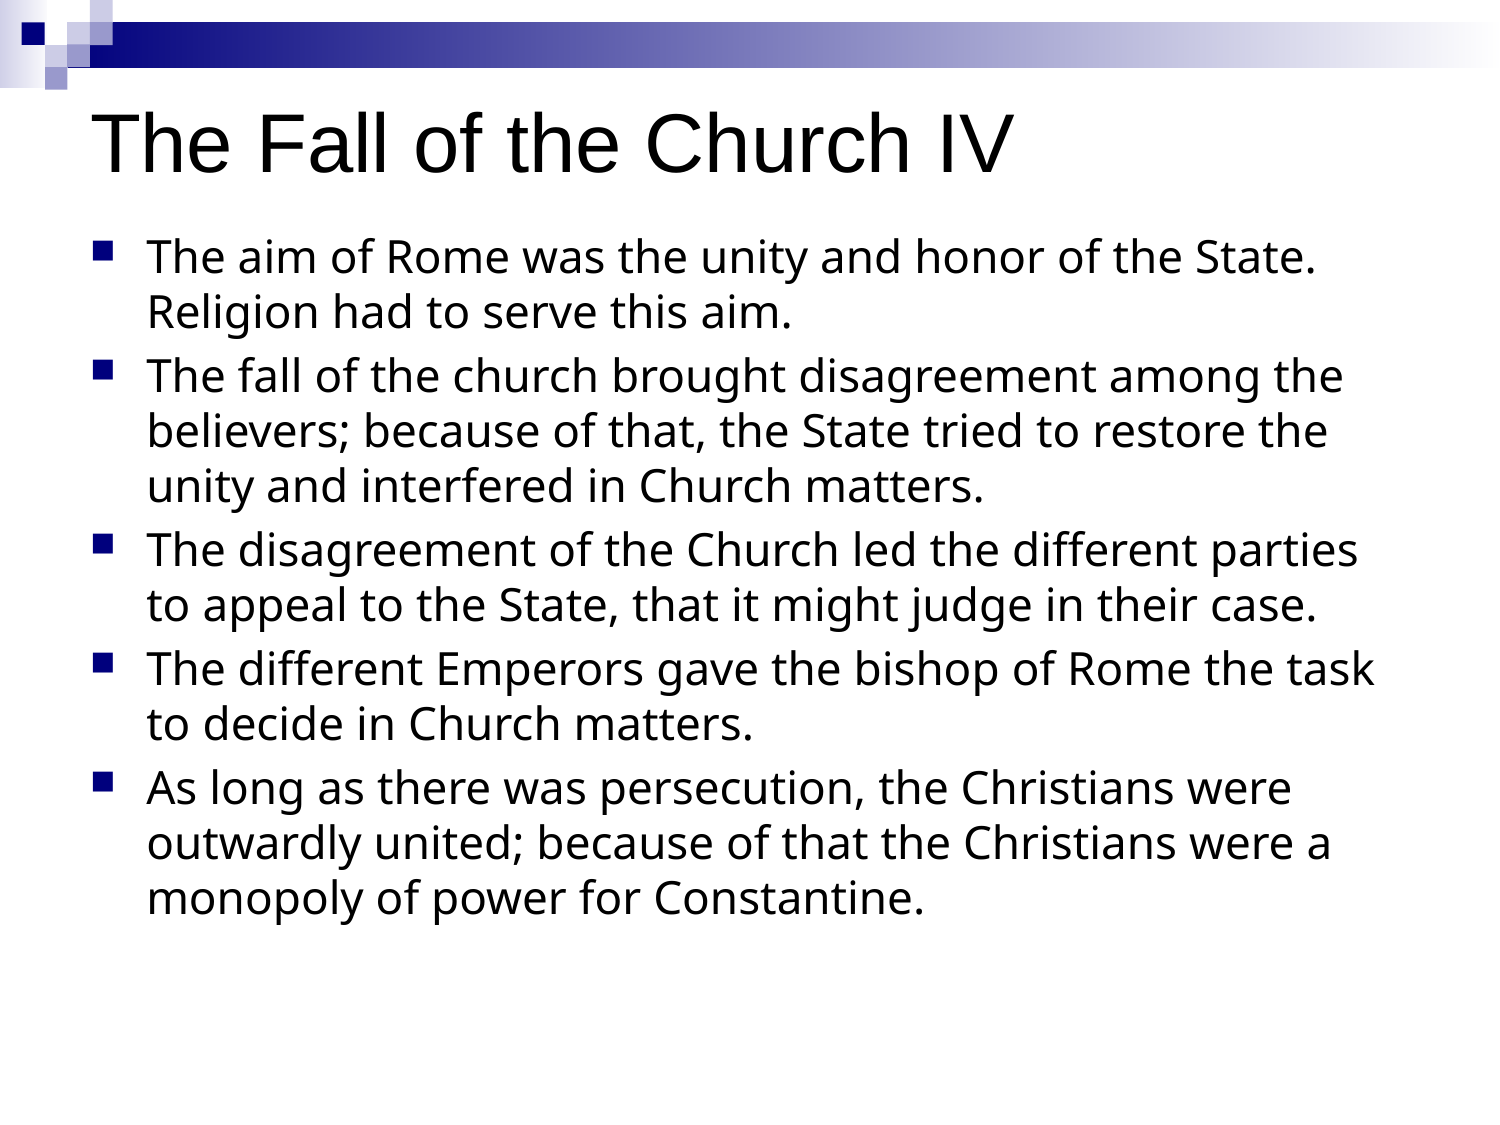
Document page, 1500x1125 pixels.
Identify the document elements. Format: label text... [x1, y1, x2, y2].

title The Fall of the Church IV [75, 54, 1425, 219]
list The aim of Rome was the unity and honor of the State. Religion had to serve this aim. The fall of the church brought disagreement among the believers; because of that, the State tried to restore the unity and interfered in Church matters. The disagreement of the Church led the different parties to appeal to the State, that it might judge in their case. The different Emperors gave the bishop of Rome the task to decide in Church matters. As long as there was persecution, the Christians were outwardly united; because of that the Christians were a monopoly of power for Constantine. [75, 219, 1425, 1059]
